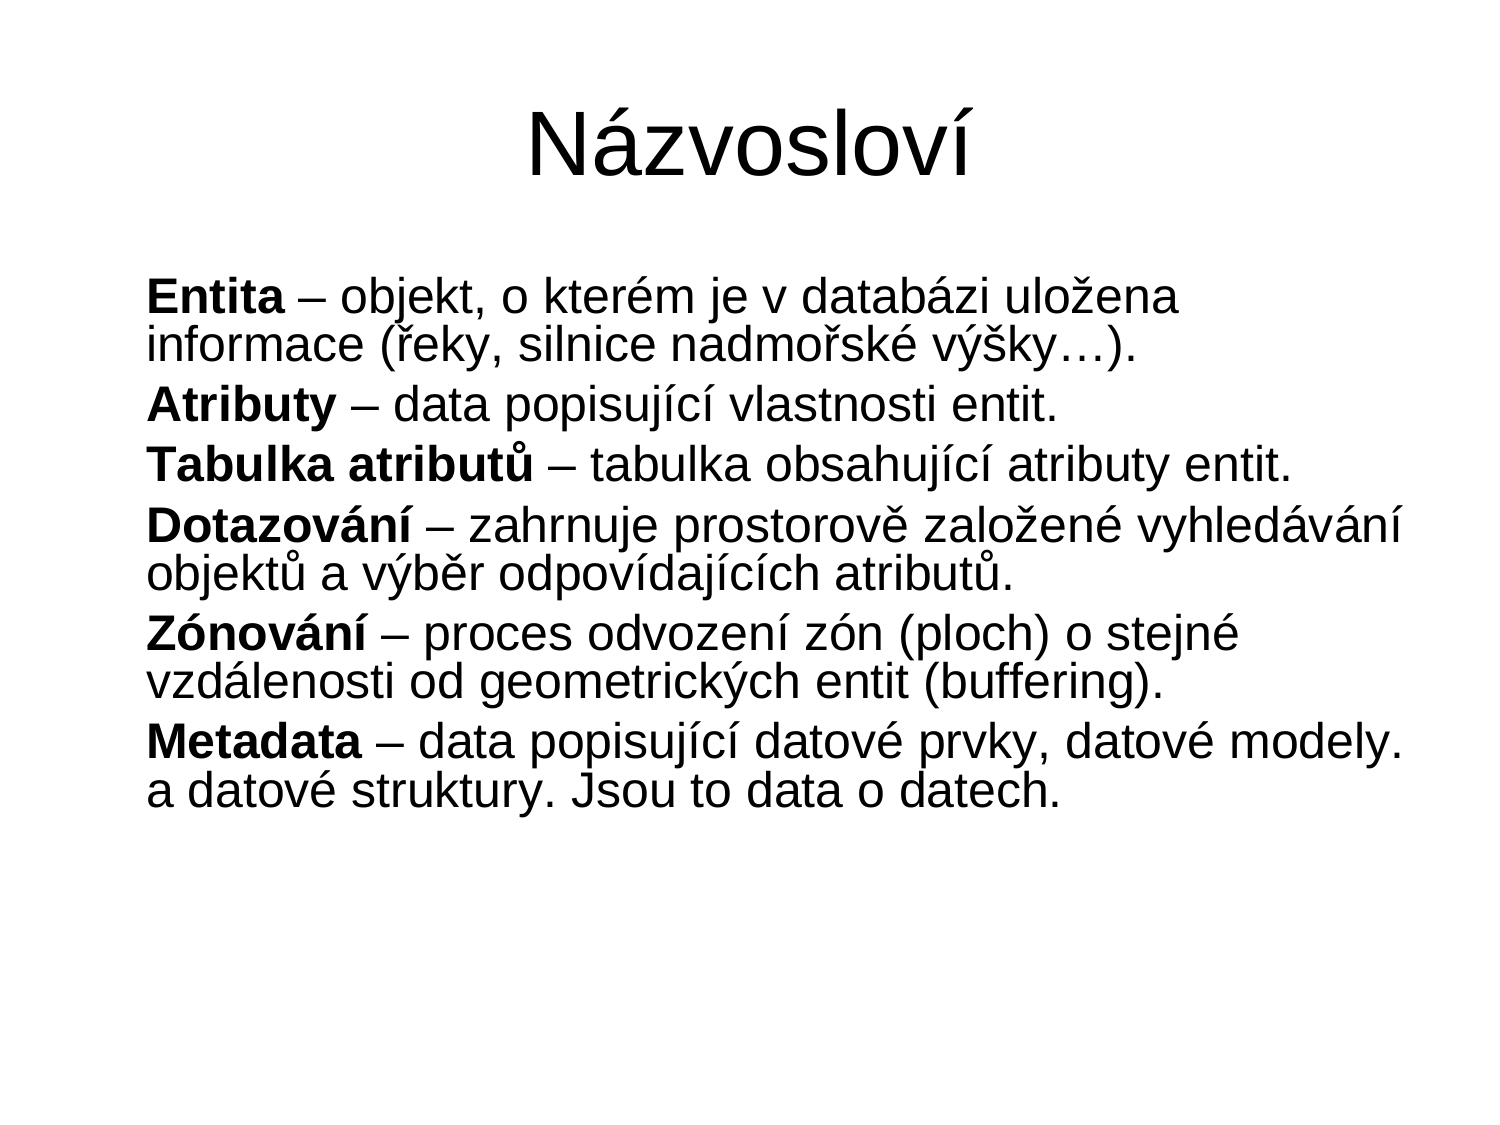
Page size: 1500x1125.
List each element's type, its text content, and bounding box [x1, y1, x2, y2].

list Entita – objekt, o kterém je v databázi uložena informace (řeky, silnice nadmořské výšky…). Atributy – data popisující vlastnosti entit. Tabulka atributů – tabulka obsahující atributy entit. Dotazování – zahrnuje prostorově založené vyhledávání objektů a výběr odpovídajících atributů. Zónování – proces odvození zón (ploch) o stejné vzdálenosti od geometrických entit (buffering). Metadata – data popisující datové prvky, datové modely. a datové struktury. Jsou to data o datech. [75, 267, 1426, 1012]
title Názvosloví [75, 45, 1426, 233]
